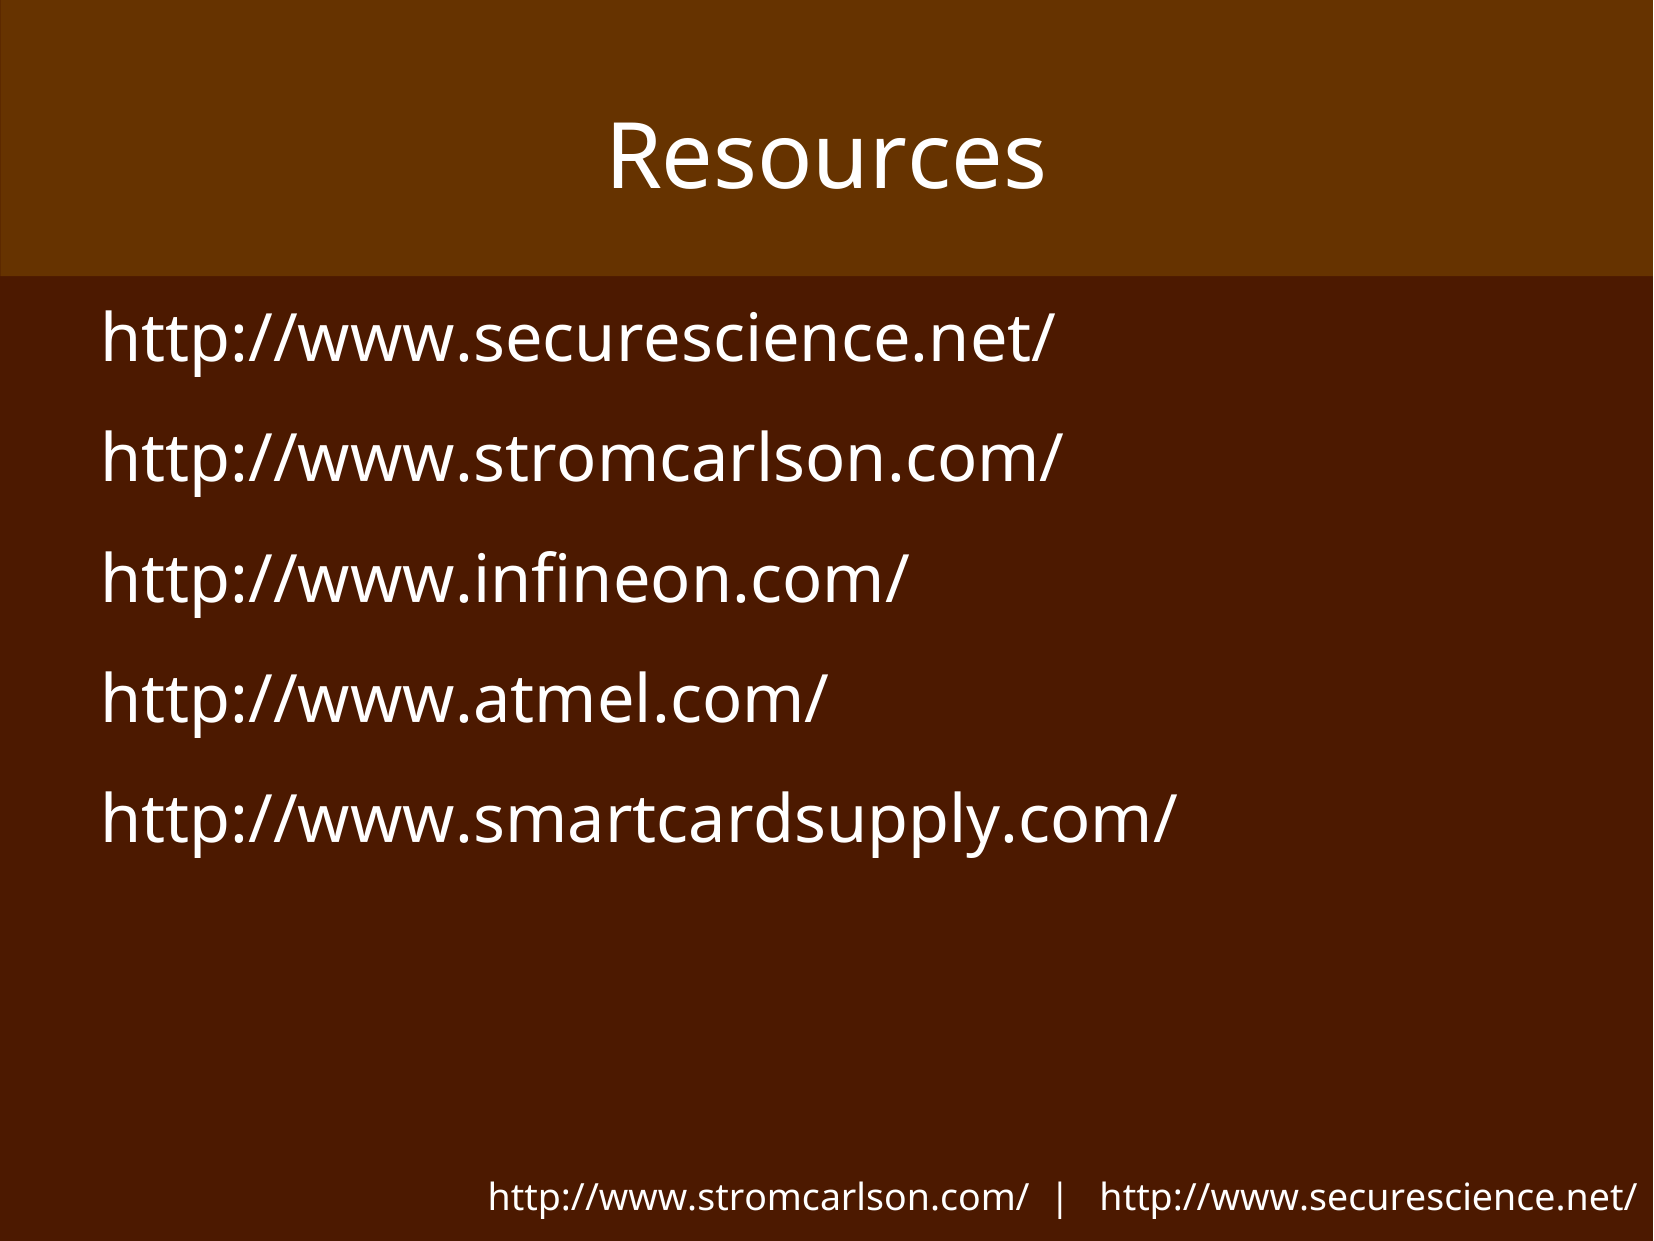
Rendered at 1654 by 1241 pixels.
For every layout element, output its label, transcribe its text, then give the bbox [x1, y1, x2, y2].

title Resources [82, 49, 1571, 257]
list http://www.securescience.net/ http://www.stromcarlson.com/ http://www.infineon.com/ http://www.atmel.com/ http://www.smartcardsupply.com/ [82, 290, 1571, 1109]
